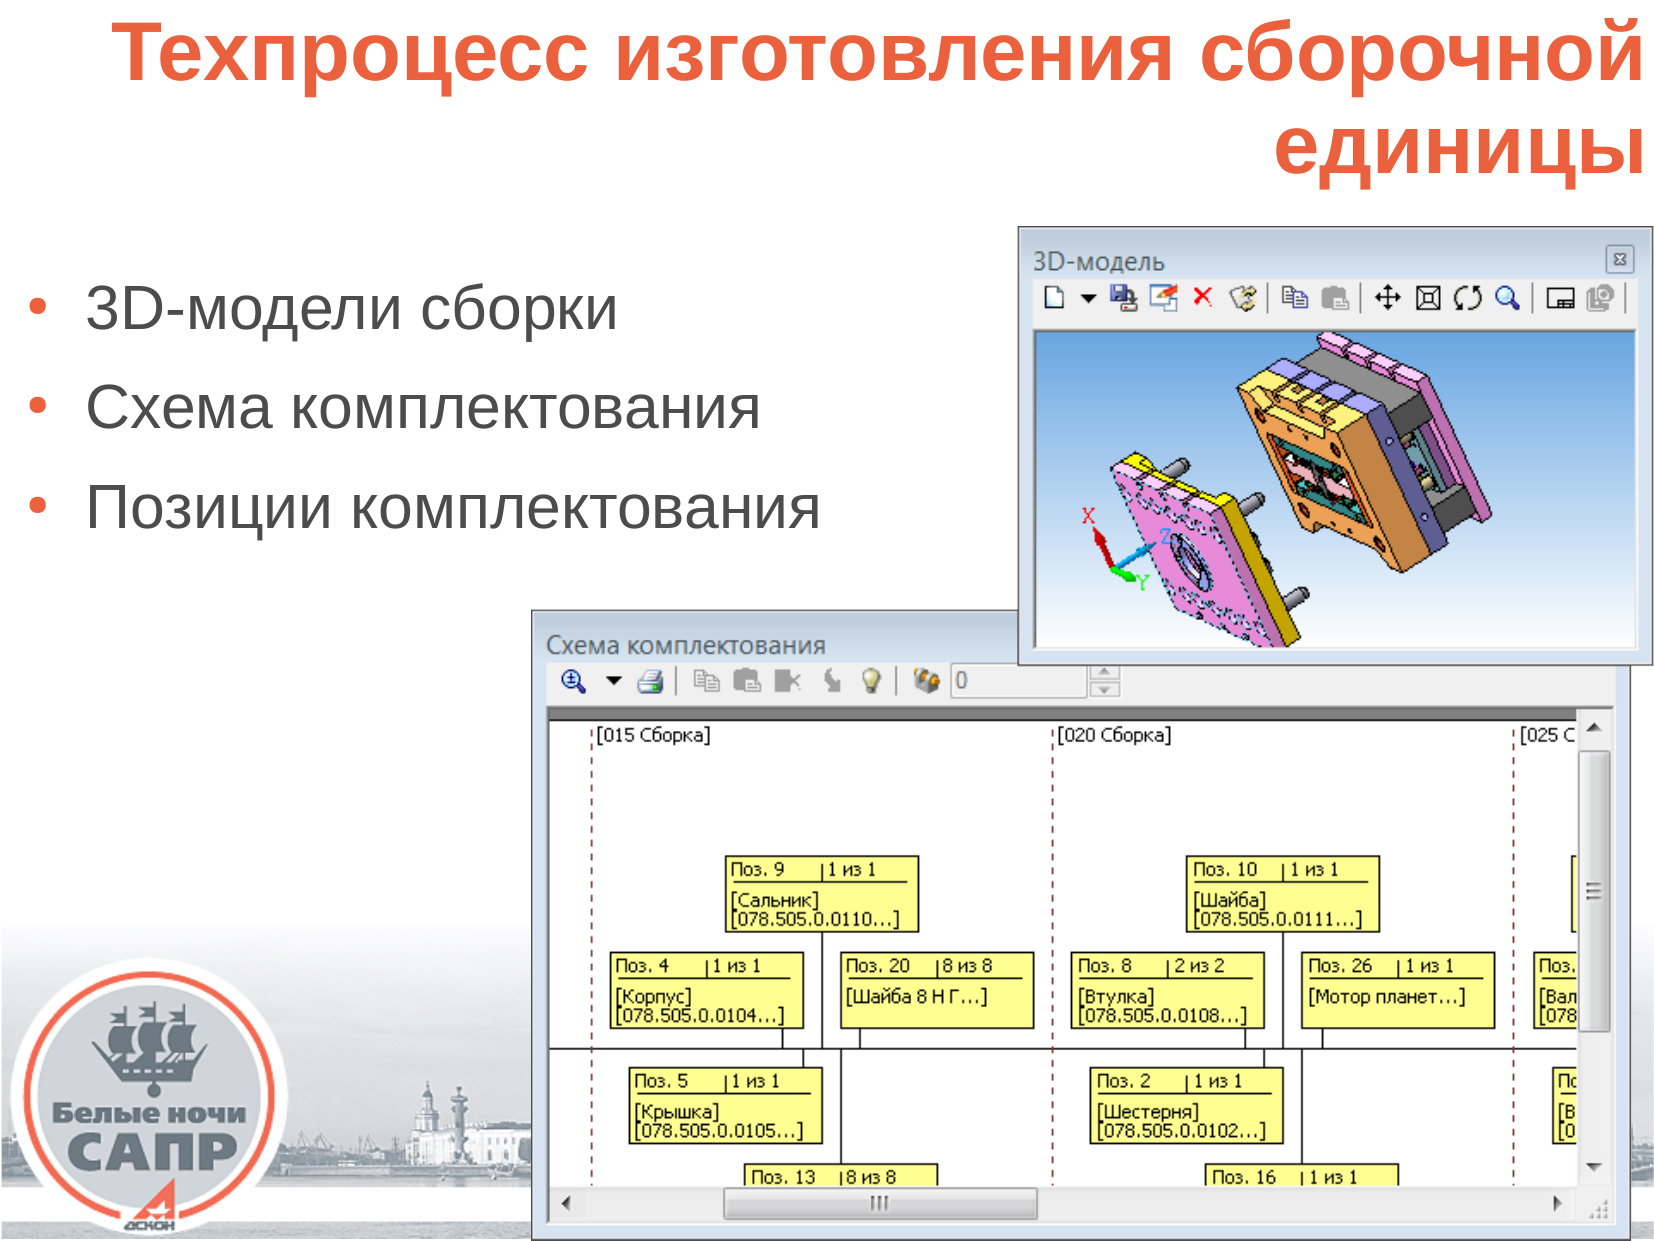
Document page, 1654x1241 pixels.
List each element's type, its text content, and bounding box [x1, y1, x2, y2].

picture [1, 0, 1654, 1241]
title Техпроцесс изготовления сборочной единицы [0, 5, 1648, 192]
text_box 3D-модели сборки Схема комплектования Позиции комплектования [11, 265, 531, 549]
